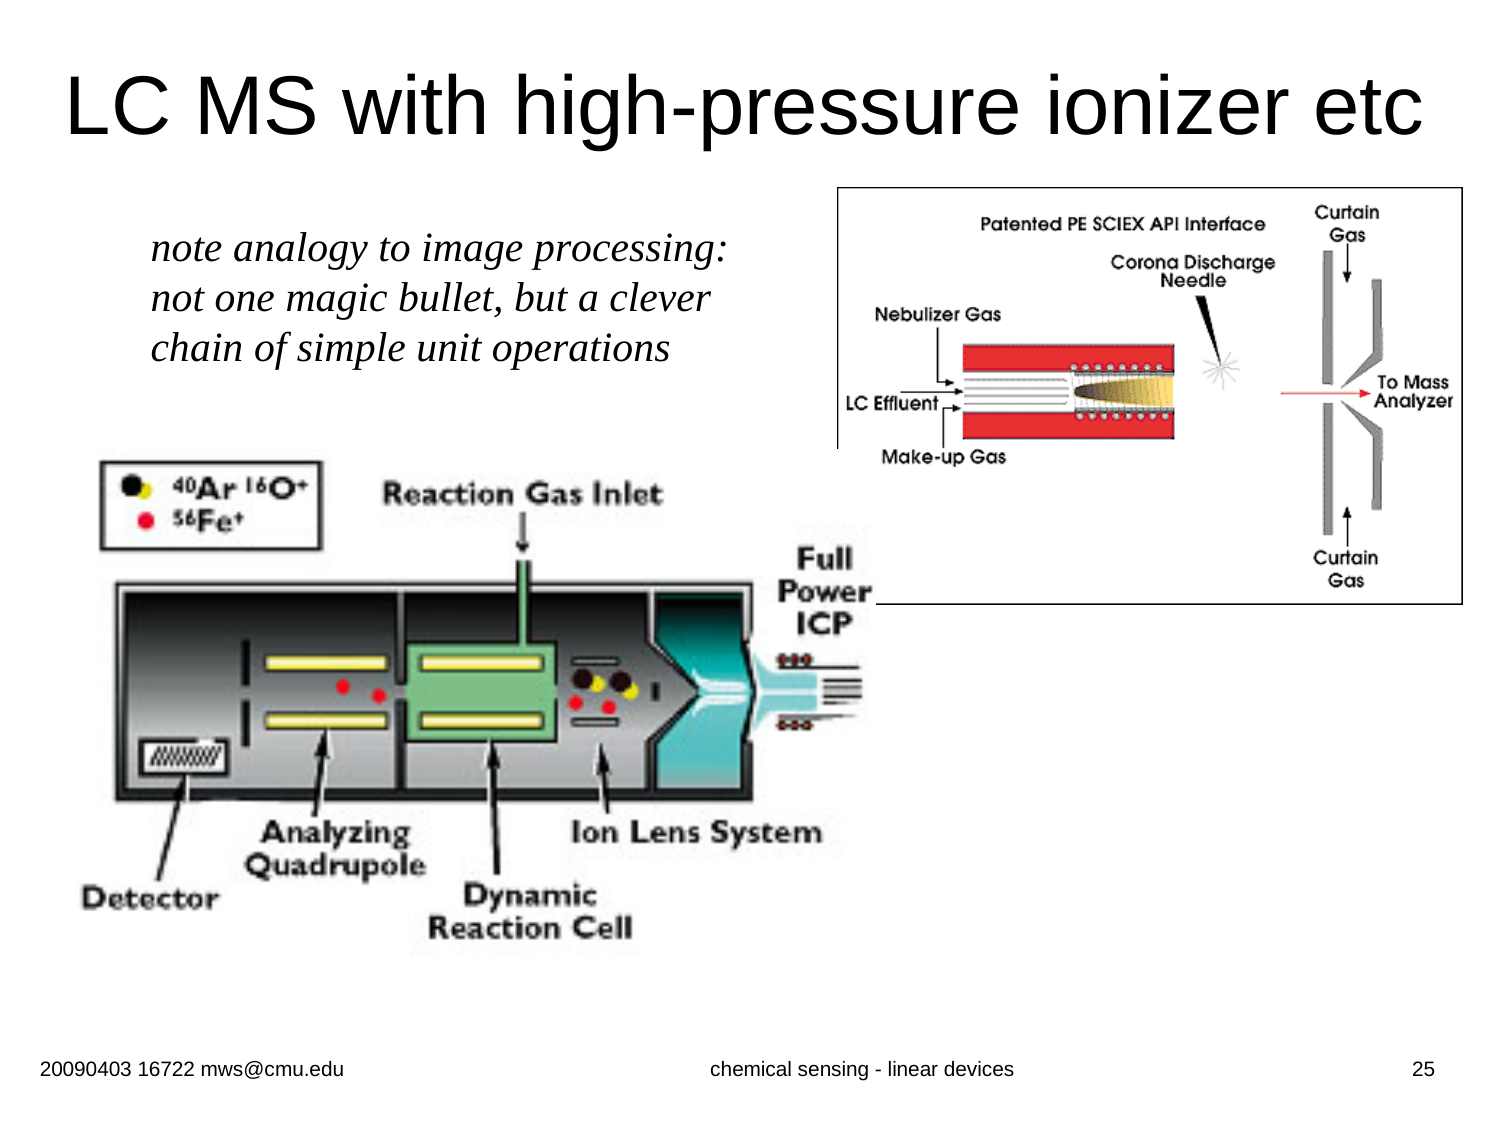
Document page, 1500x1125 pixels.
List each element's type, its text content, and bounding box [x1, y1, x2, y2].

text_box note analogy to image processing: not one magic bullet, but a clever chain of simple unit operations [135, 212, 745, 378]
title LC MS with high-pressure ionizer etc [50, 48, 1463, 164]
picture [75, 187, 1463, 956]
